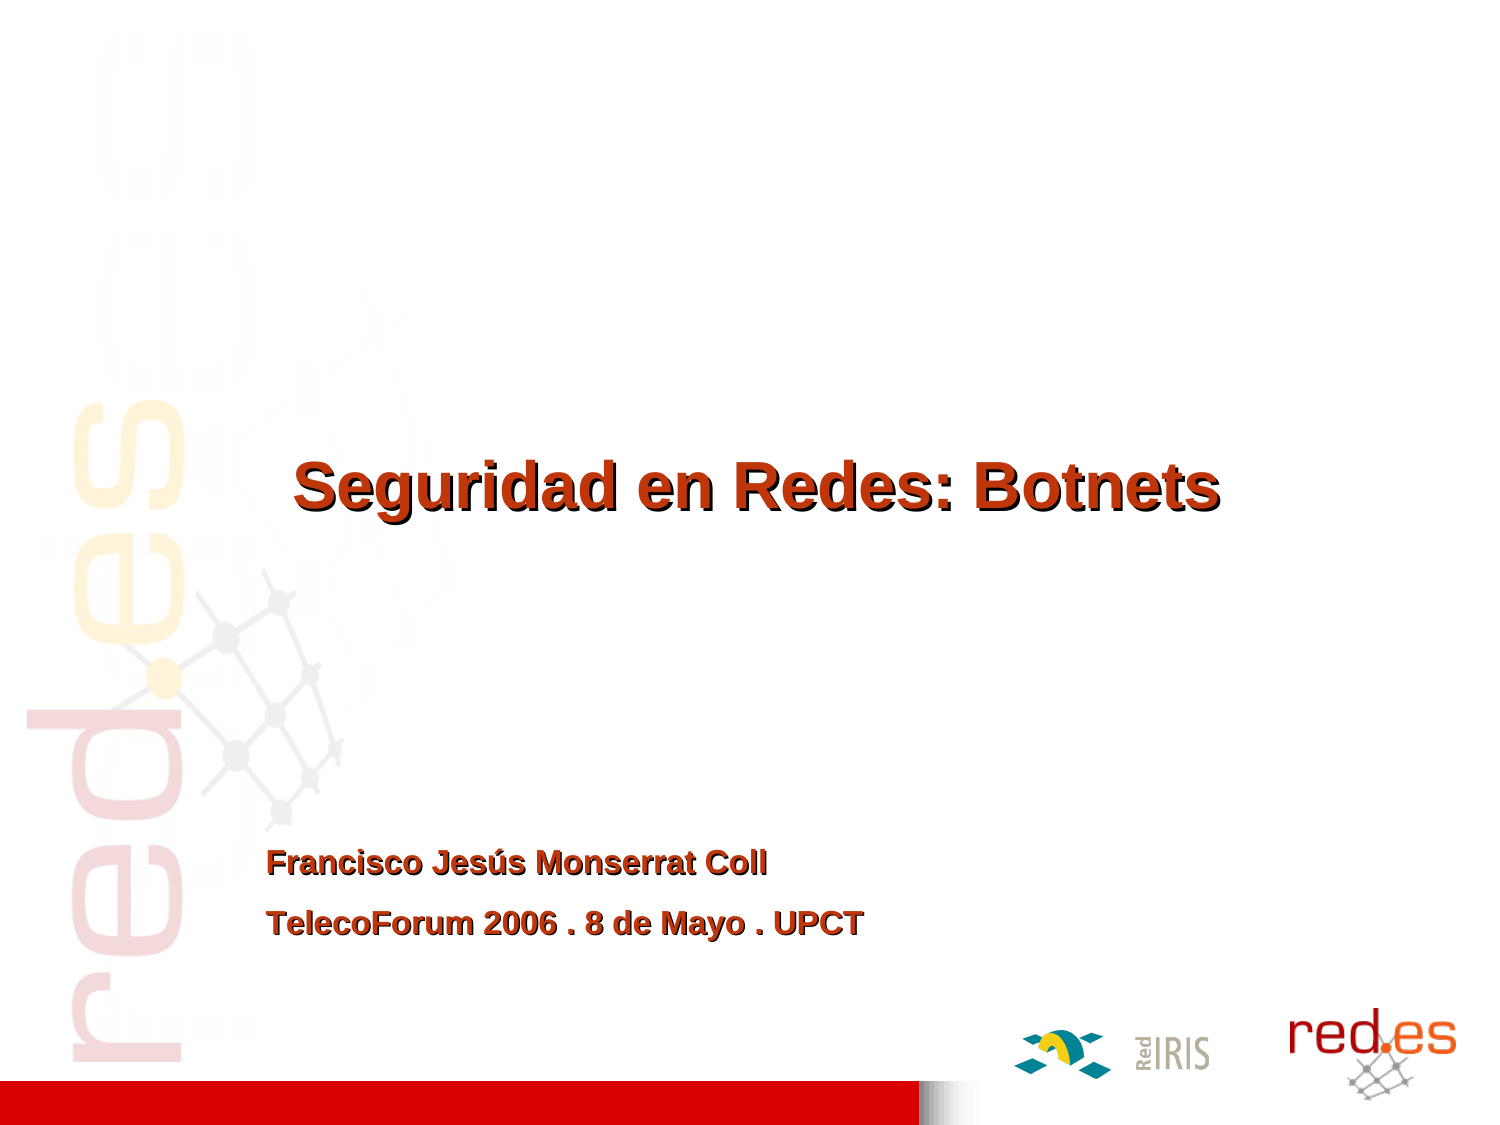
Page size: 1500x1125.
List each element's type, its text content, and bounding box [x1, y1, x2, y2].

text_box Seguridad en Redes: Botnets [39, 435, 1475, 531]
picture [27, 400, 345, 1062]
picture [0, 1008, 1500, 1125]
text_box Francisco Jesús Monserrat Coll TelecoForum 2006 . 8 de Mayo . UPCT [250, 833, 897, 949]
picture [1014, 1030, 1209, 1079]
